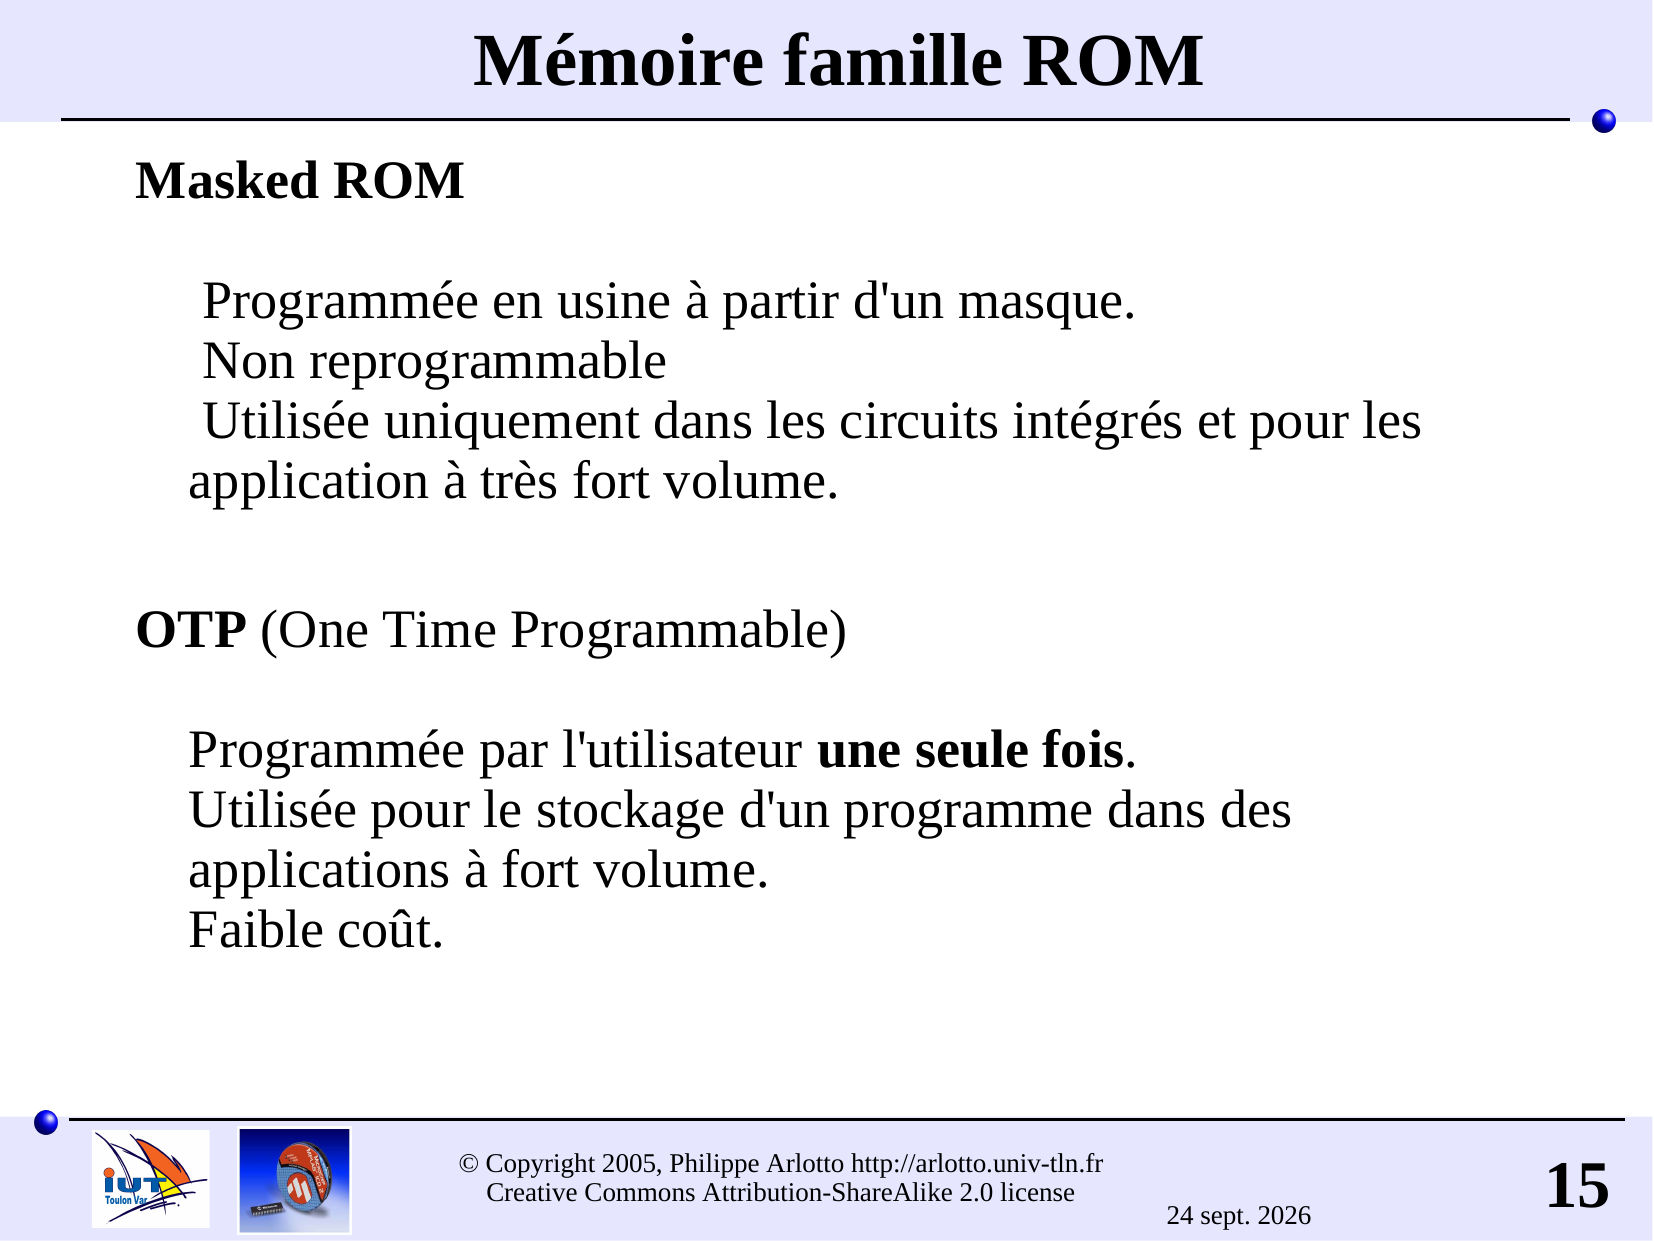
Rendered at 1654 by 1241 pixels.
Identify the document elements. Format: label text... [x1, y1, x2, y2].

picture [237, 1126, 352, 1235]
list Masked ROM Programmée en usine à partir d'un masque. Non reprogrammable Utilisée uniquement dans les circuits intégrés et pour les application à très fort volume. OTP (One Time Programmable) Programmée par l'utilisateur une seule fois. Utilisée pour le stockage d'un programme dans des applications à fort volume. Faible coût. [118, 149, 1530, 1000]
title Mémoire famille ROM [95, 14, 1585, 107]
